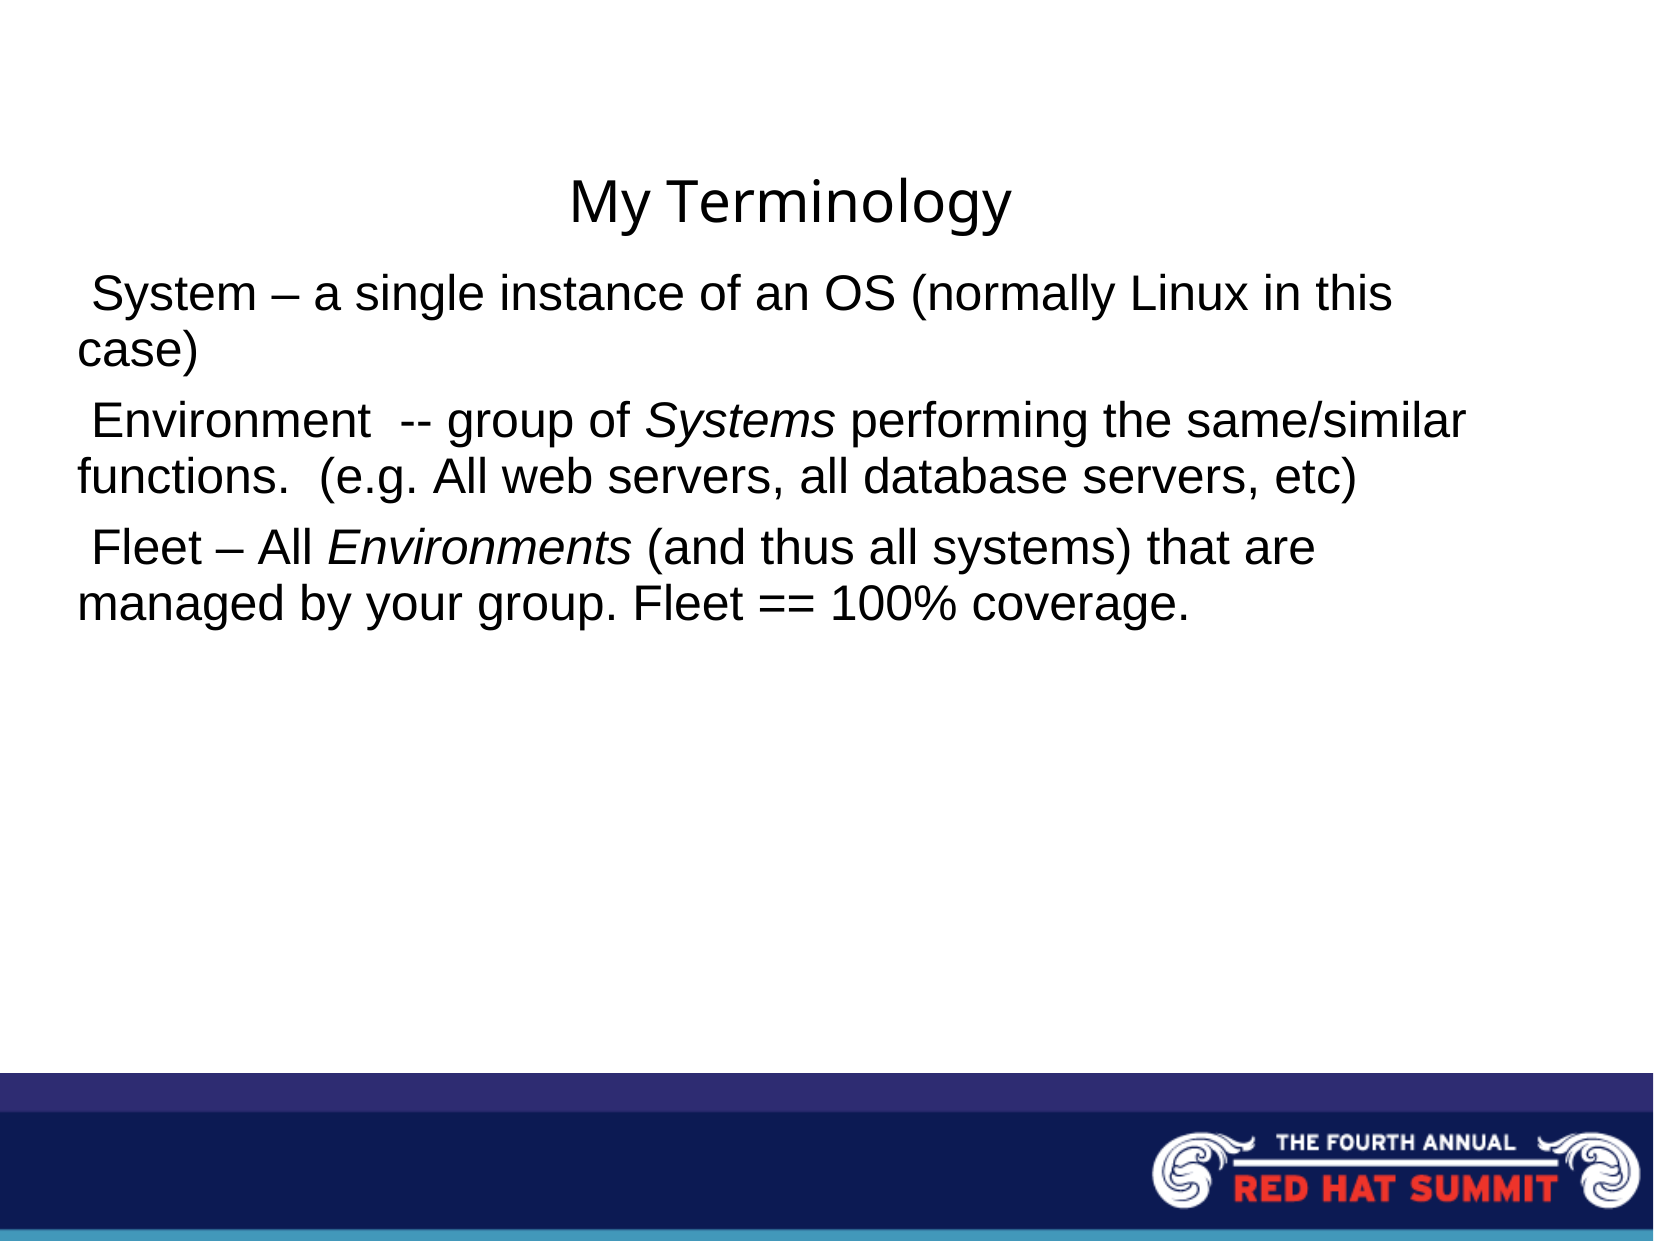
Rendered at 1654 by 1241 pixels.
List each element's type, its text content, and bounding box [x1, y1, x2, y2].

picture [0, 1073, 1654, 1241]
list System – a single instance of an OS (normally Linux in this case) Environment -- group of Systems performing the same/similar functions. (e.g. All web servers, all database servers, etc) Fleet – All Environments (and thus all systems) that are managed by your group. Fleet == 100% coverage. [77, 264, 1500, 1174]
title My Terminology [74, 140, 1506, 259]
